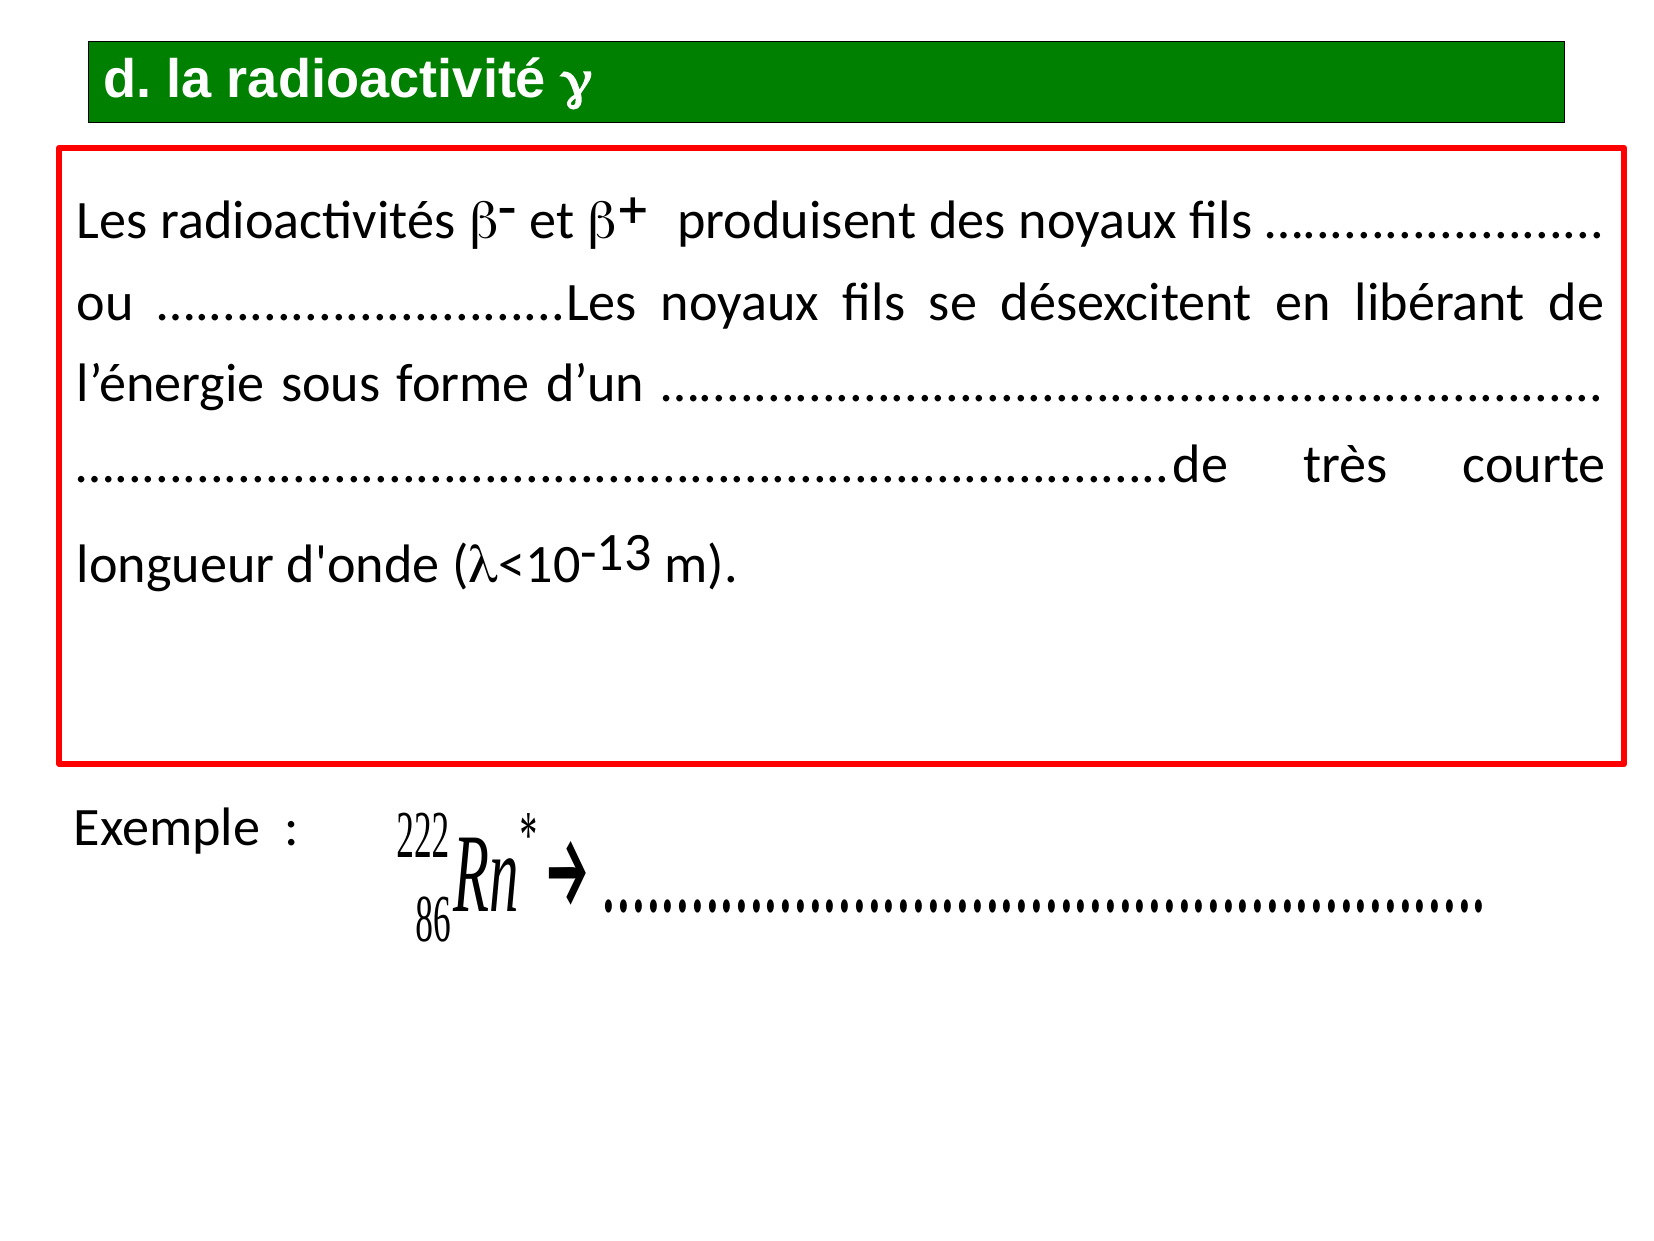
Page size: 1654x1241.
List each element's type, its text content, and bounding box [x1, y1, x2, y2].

text_box Exemple : [59, 797, 383, 879]
chart [383, 797, 1492, 957]
text_box Les radioactivités b- et b+ produisent des noyaux fils …...................... ou …...........................Les noyaux fils se désexcitent en libérant de l’énergie sous forme d’un ….................................................................. ….............................................................................de très courte longueur d'onde (<10-13 m). [59, 147, 1625, 764]
text_box d. la radioactivité g [88, 41, 1565, 123]
